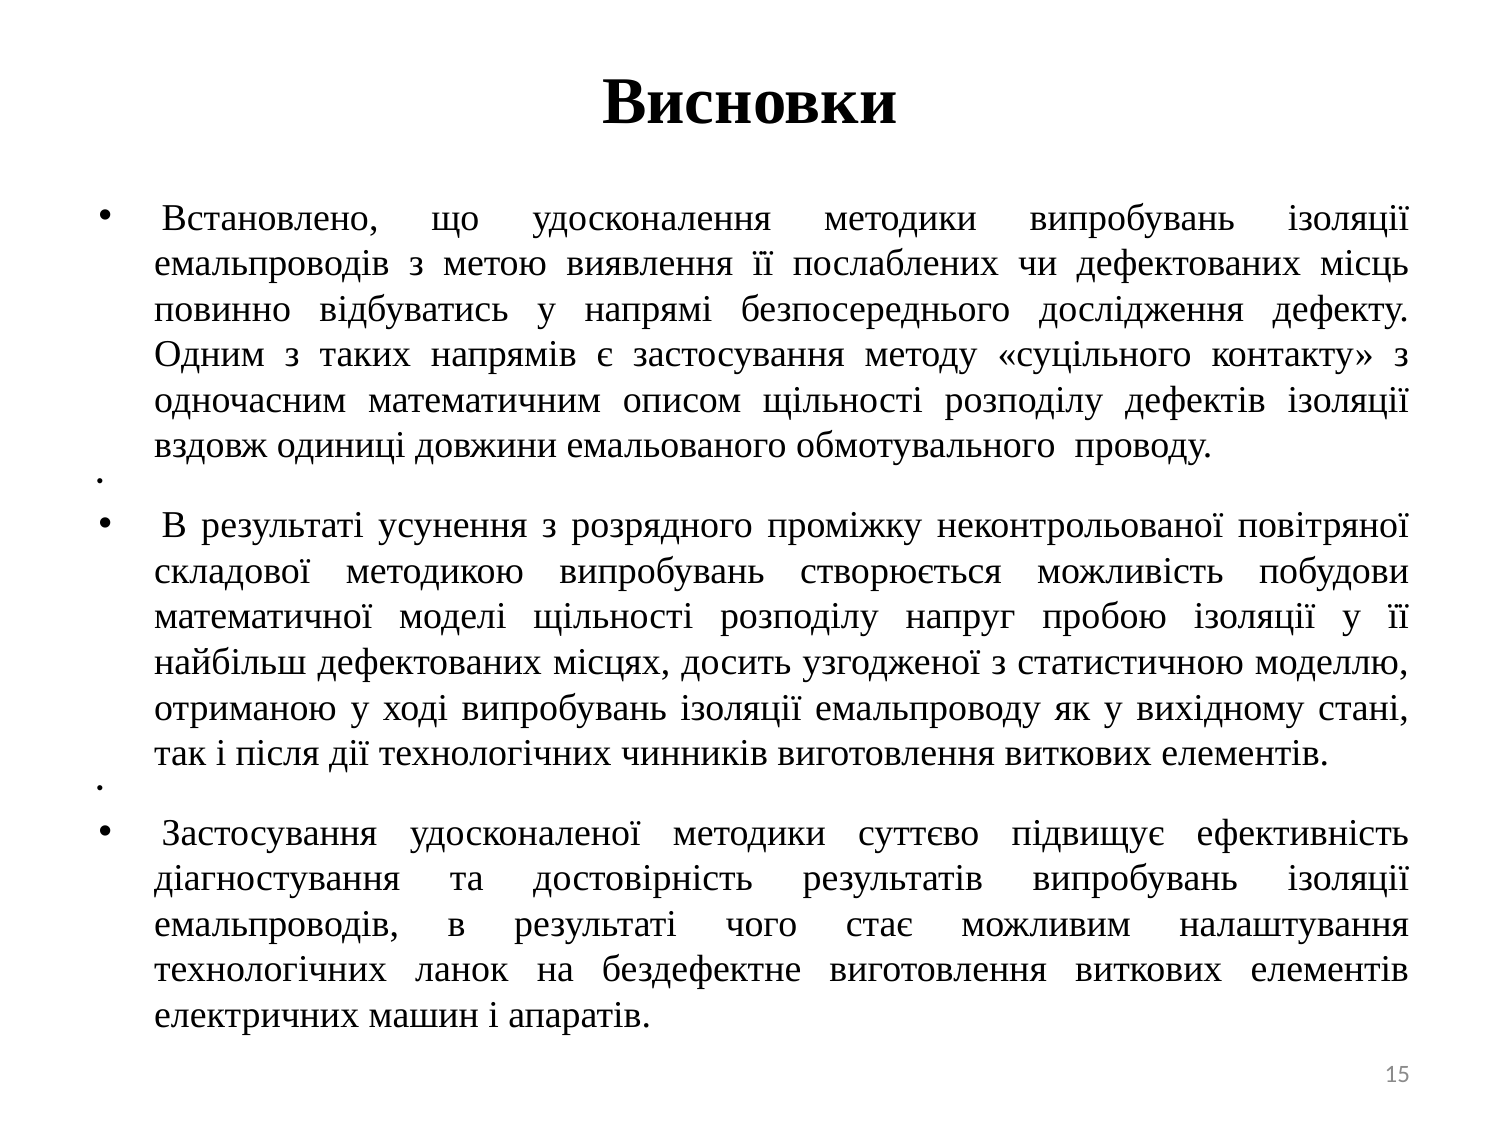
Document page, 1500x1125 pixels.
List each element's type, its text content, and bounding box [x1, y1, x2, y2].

slide_number <номер> [1074, 1042, 1425, 1103]
title Висновки [75, 45, 1425, 149]
list Встановлено, що удосконалення методики випробувань ізоляції емальпроводів з метою виявлення її послаблених чи дефектованих місць повинно відбуватись у напрямі безпосереднього дослідження дефекту. Одним з таких напрямів є застосування методу «суцільного контакту» з одночасним математичним описом щільності розподілу дефектів ізоляції вздовж одиниці довжини емальованого обмотувального проводу. В результаті усунення з розрядного проміжку неконтрольованої повітряної складової методикою випробувань створюється можливість побудови математичної моделі щільності розподілу напруг пробою ізоляції у її найбільш дефектованих місцях, досить узгодженої з статистичною моделлю, отриманою у ході випробувань ізоляції емальпроводу як у вихідному стані, так і після дії технологічних чинників виготовлення виткових елементів. Застосування удосконаленої методики суттєво підвищує ефективність діагностування та достовірність результатів випробувань ізоляції емальпроводів, в результаті чого стає можливим налаштування технологічних ланок на бездефектне виготовлення виткових елементів електричних машин і апаратів. [75, 184, 1425, 1083]
